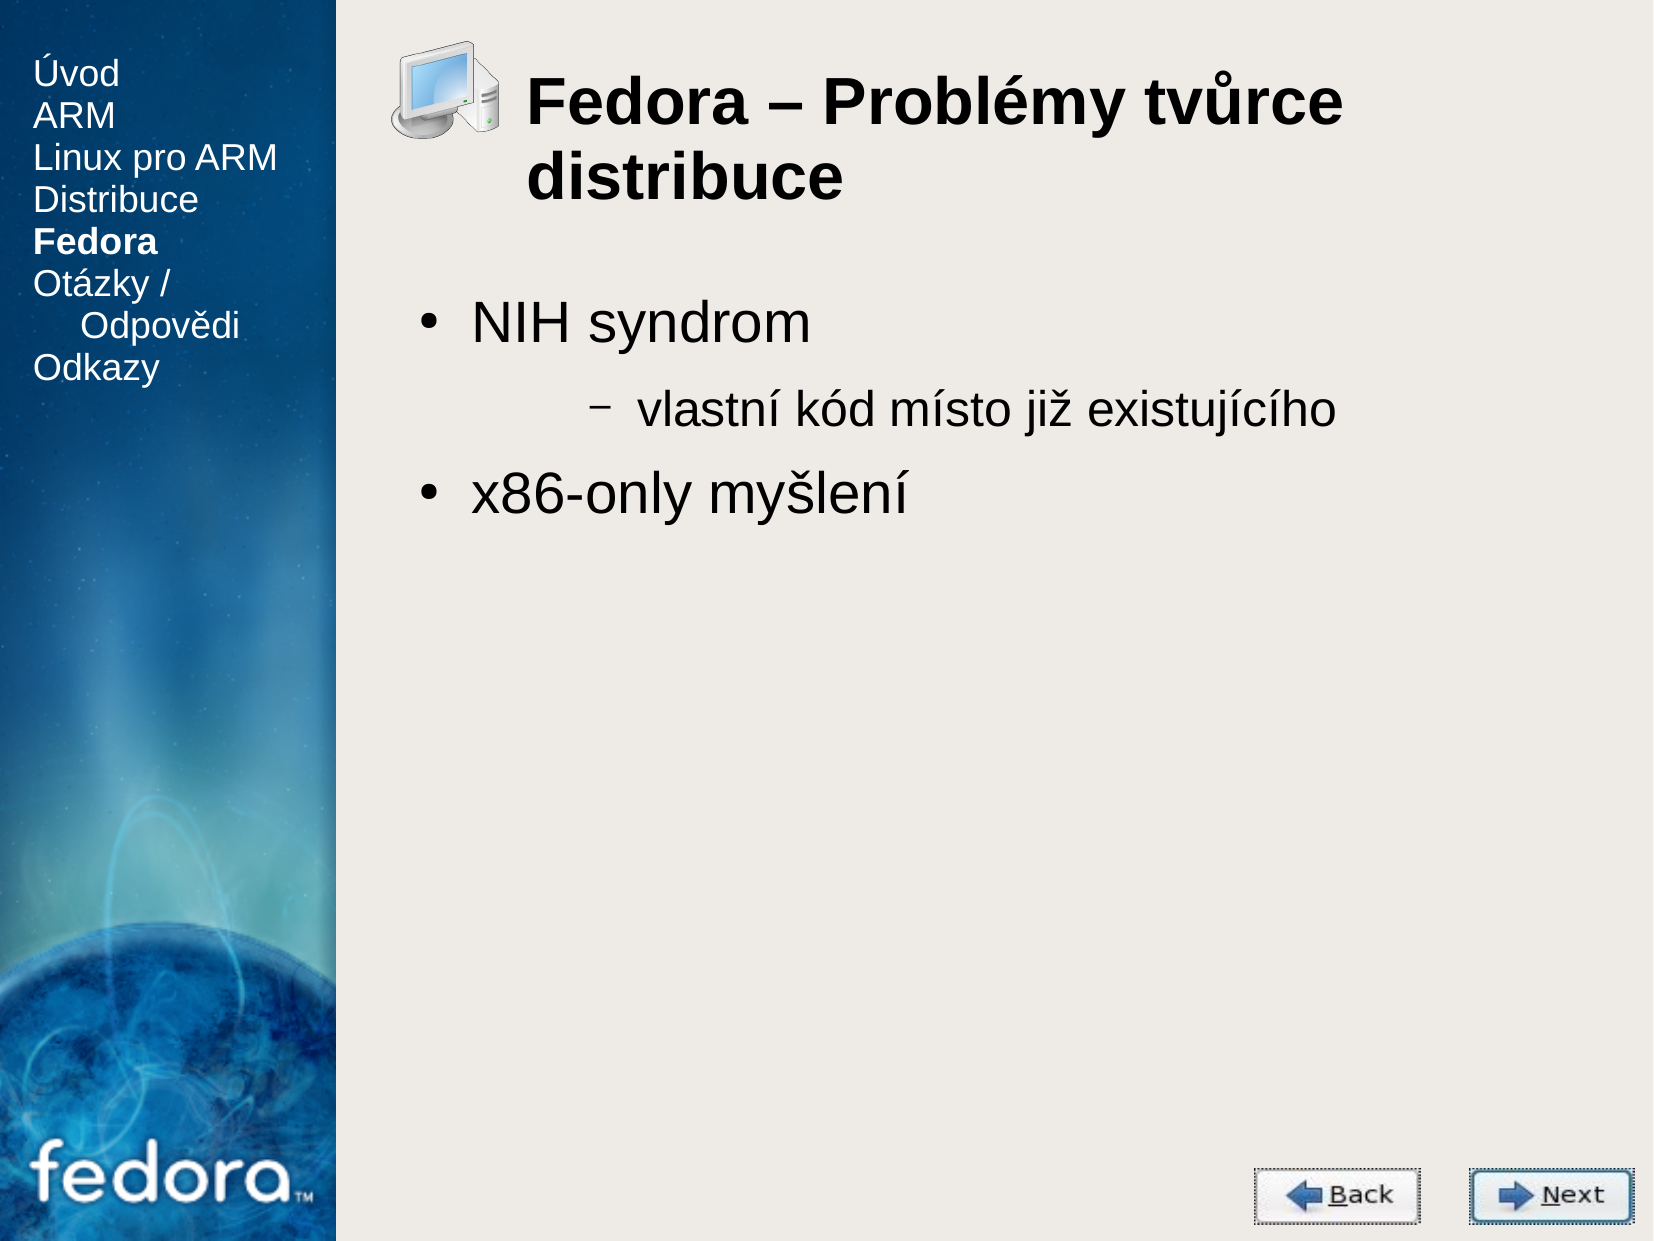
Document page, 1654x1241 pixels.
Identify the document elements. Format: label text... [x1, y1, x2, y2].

text_box Úvod ARM Linux pro ARM Distribuce Fedora Otázky / Odpovědi Odkazy [18, 45, 327, 397]
picture [0, 0, 1654, 1241]
list NIH syndrom vlastní kód místo již existujícího x86-only myšlení [400, 290, 1617, 1094]
text_box Fedora – Problémy tvůrce distribuce [511, 56, 1612, 222]
